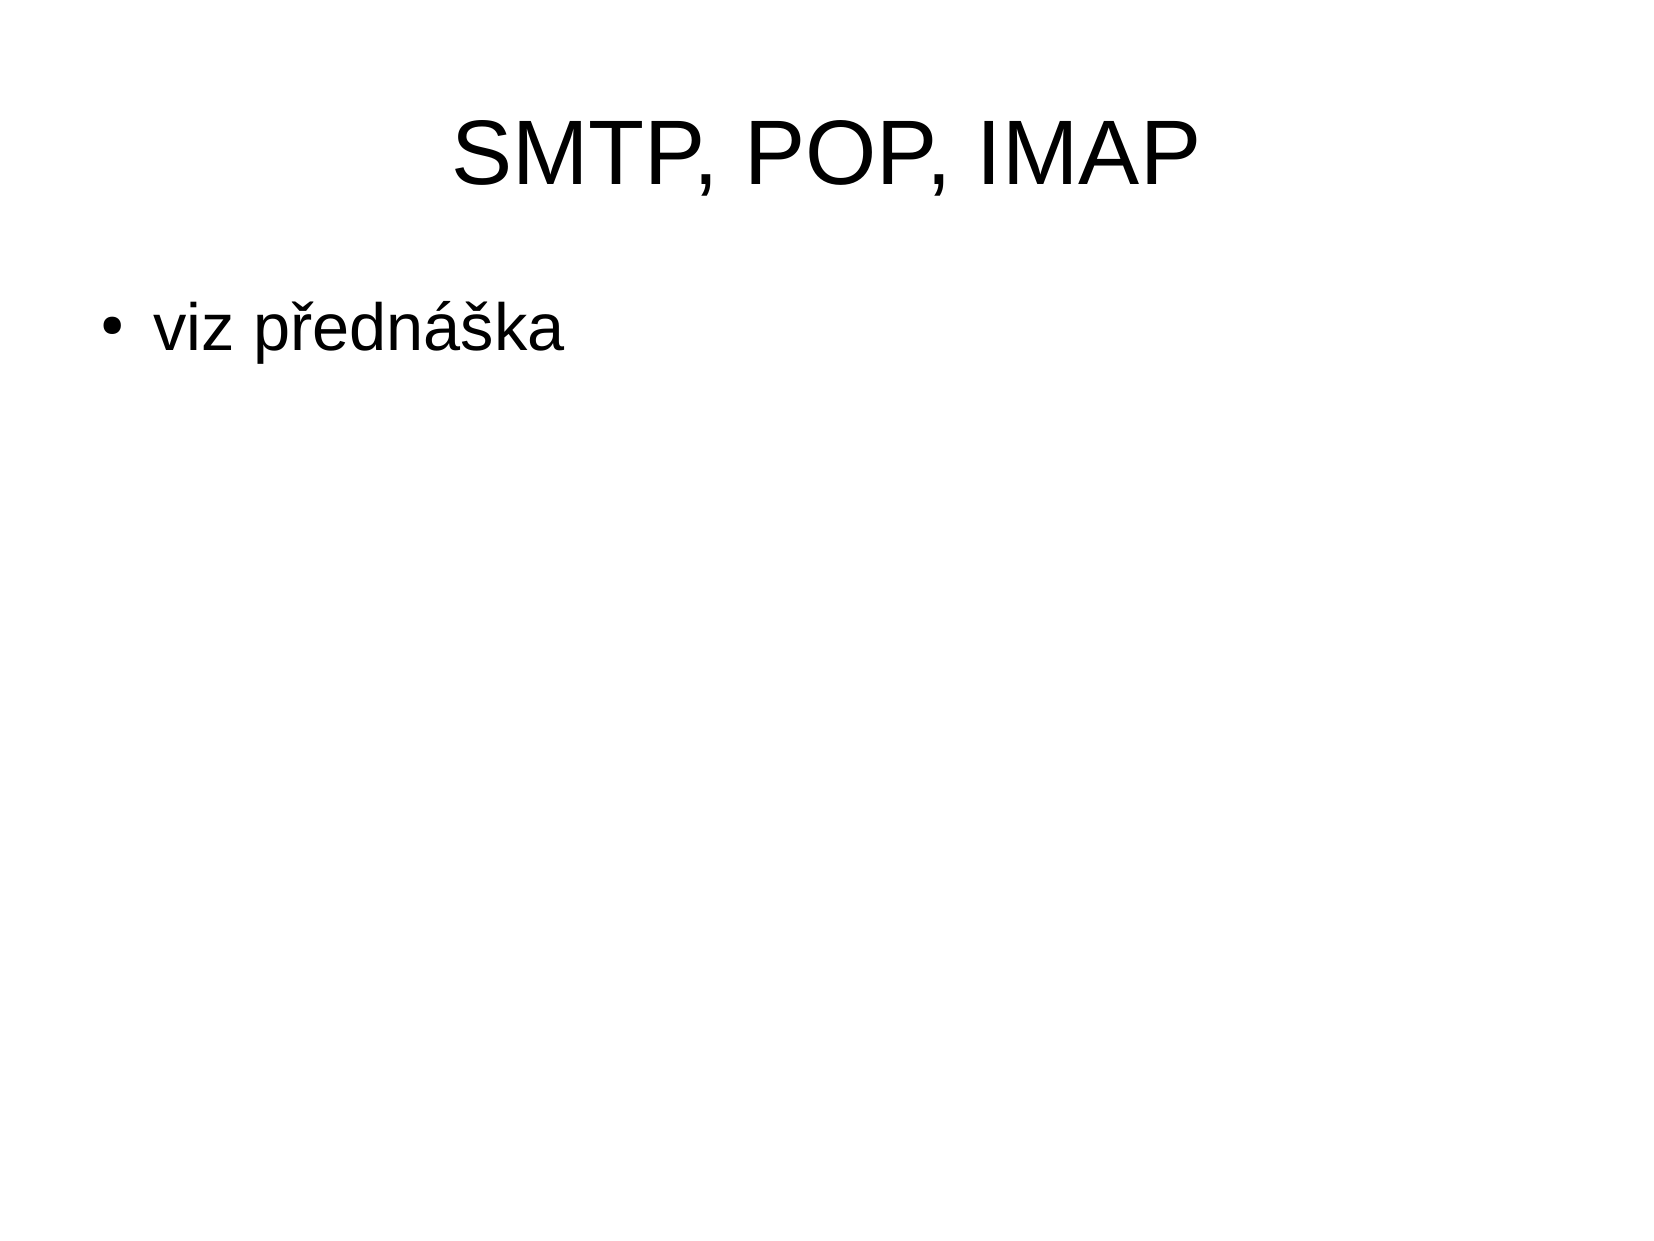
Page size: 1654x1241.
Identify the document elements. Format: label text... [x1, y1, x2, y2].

title SMTP, POP, IMAP [82, 56, 1571, 250]
list viz přednáška [82, 290, 1571, 1094]
